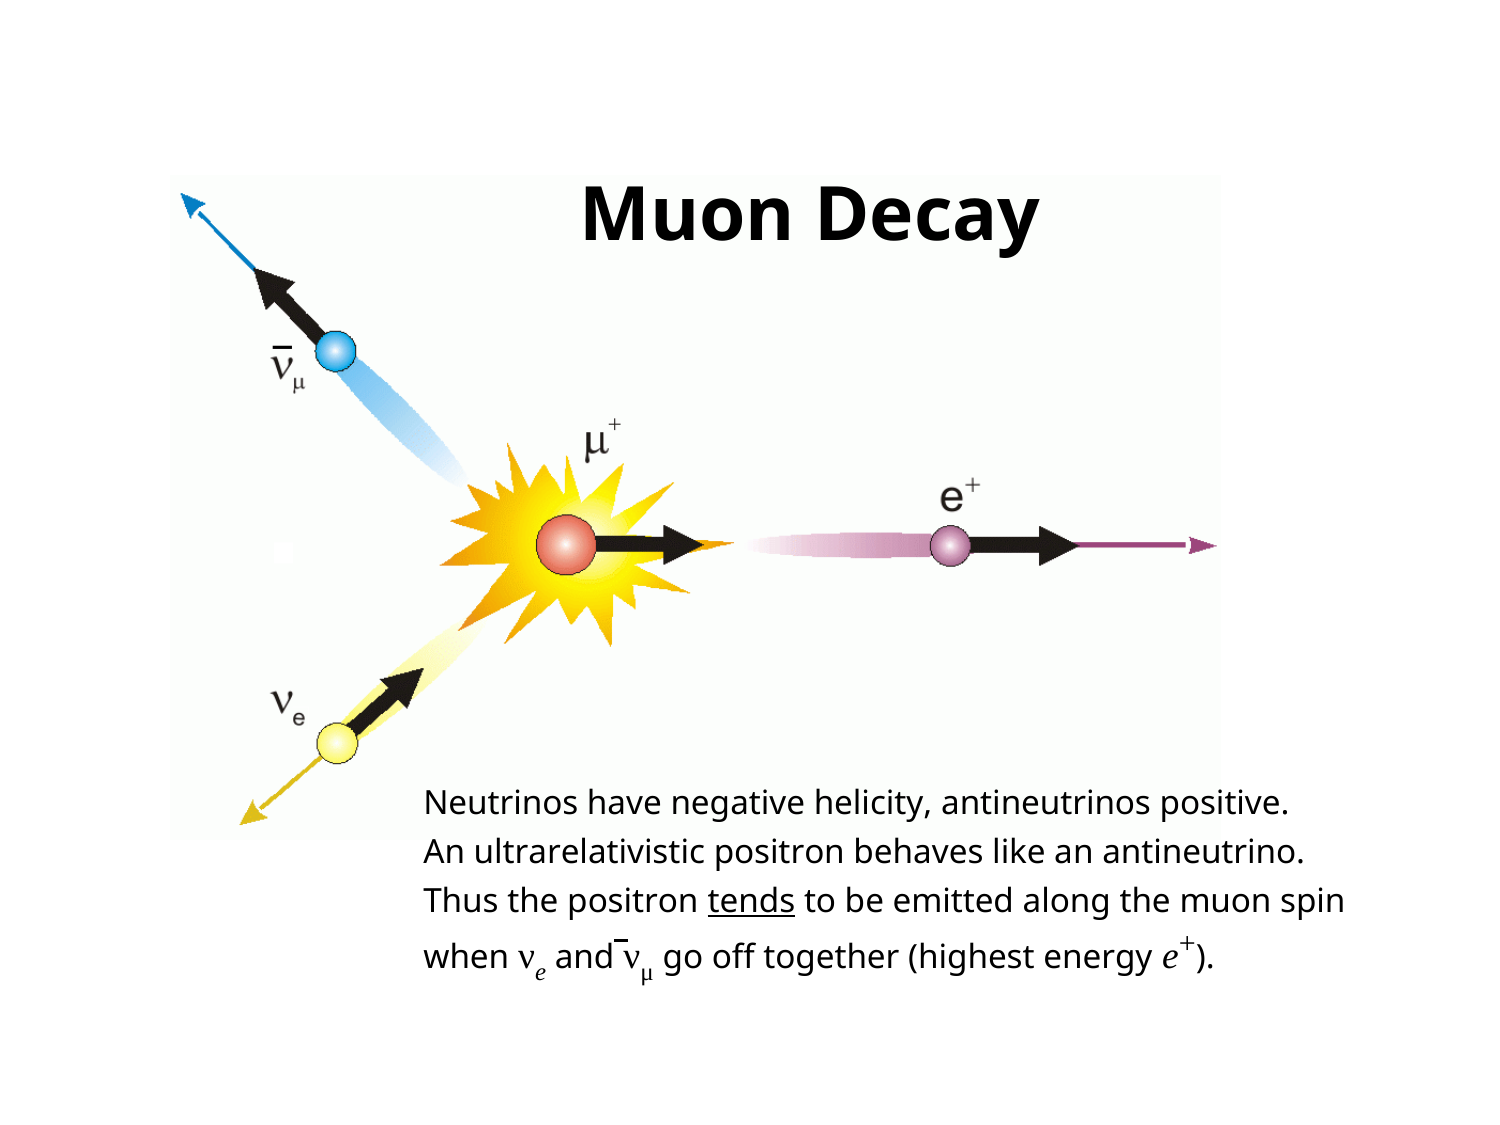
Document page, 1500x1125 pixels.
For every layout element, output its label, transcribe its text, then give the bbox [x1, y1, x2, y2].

picture [170, 175, 1221, 840]
text_box Neutrinos have negative helicity, antineutrinos positive. An ultrarelativistic positron behaves like an antineutrino. Thus the positron tends to be emitted along the muon spin when νe and νμ go off together (highest energy e+). [423, 775, 1335, 990]
text_box Muon Decay [579, 151, 1016, 257]
